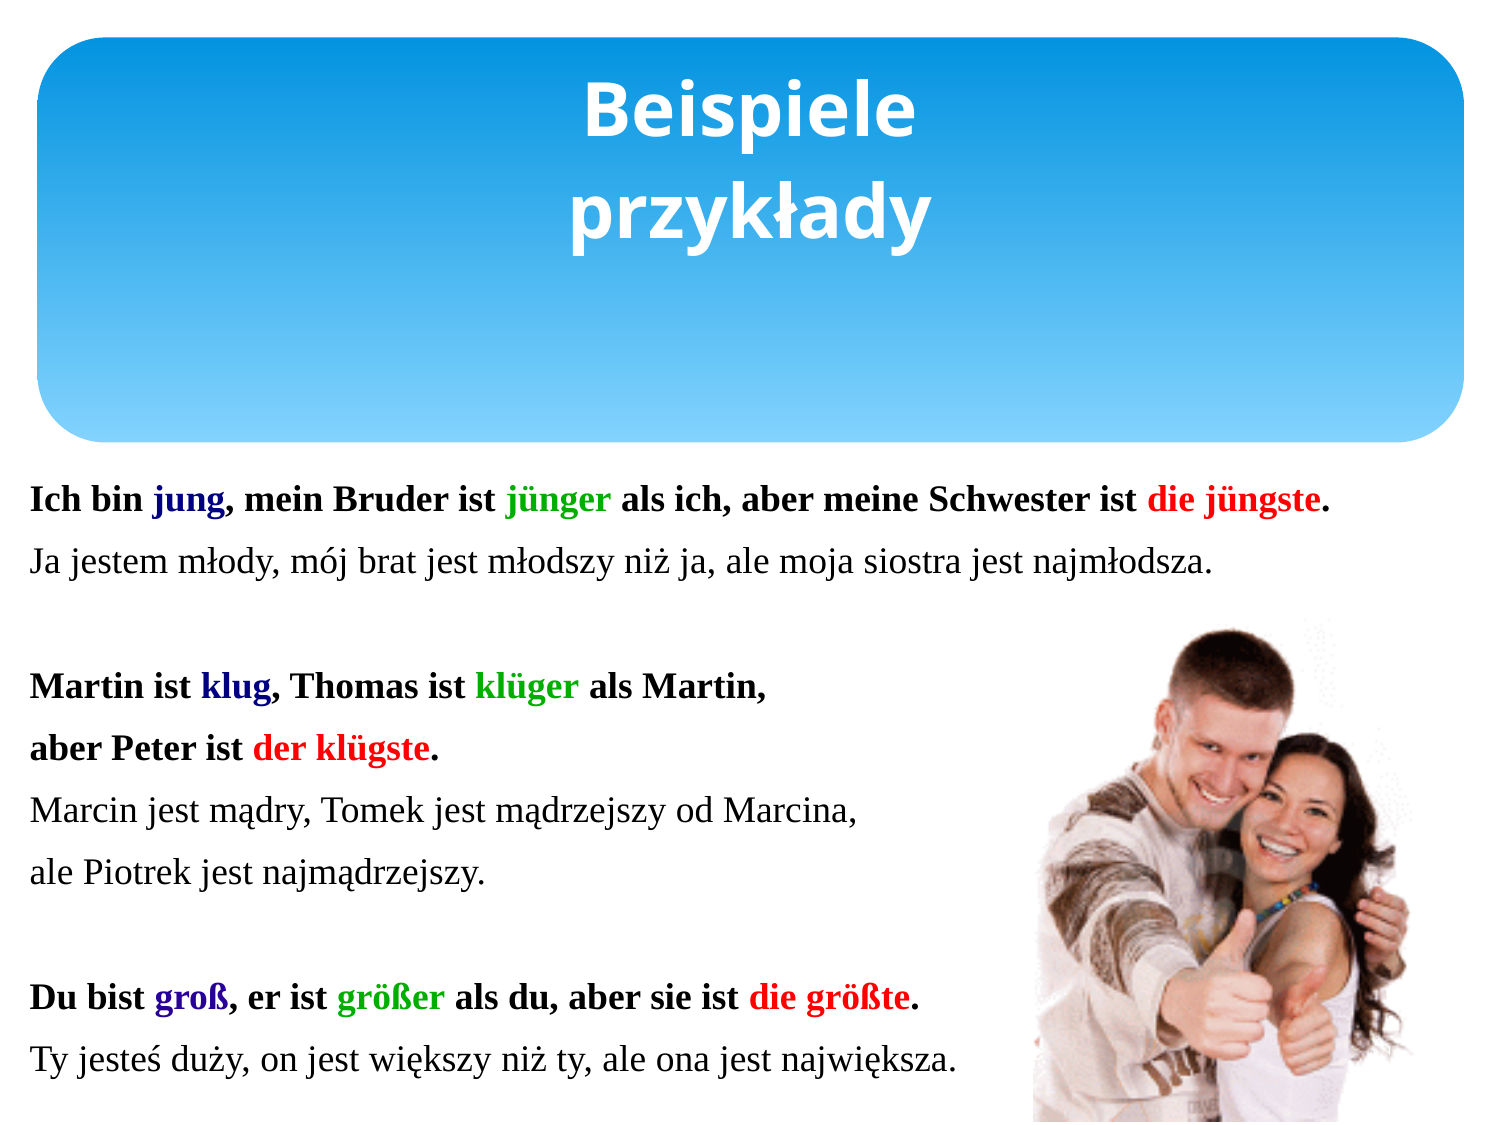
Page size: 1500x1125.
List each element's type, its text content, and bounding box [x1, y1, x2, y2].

picture [1033, 617, 1418, 1123]
title Beispiele przykłady [75, 62, 1425, 254]
subtitle Ich bin jung, mein Bruder ist jünger als ich, aber meine Schwester ist die jüngste. Ja jestem młody, mój brat jest młodszy niż ja, ale moja siostra jest najmłodsza. Martin ist klug, Thomas ist klüger als Martin, aber Peter ist der klügste. Marcin jest mądry, Tomek jest mądrzejszy od Marcina, ale Piotrek jest najmądrzejszy. Du bist groß, er ist größer als du, aber sie ist die größte. Ty jesteś duży, on jest większy niż ty, ale ona jest największa. [29, 457, 1388, 1125]
